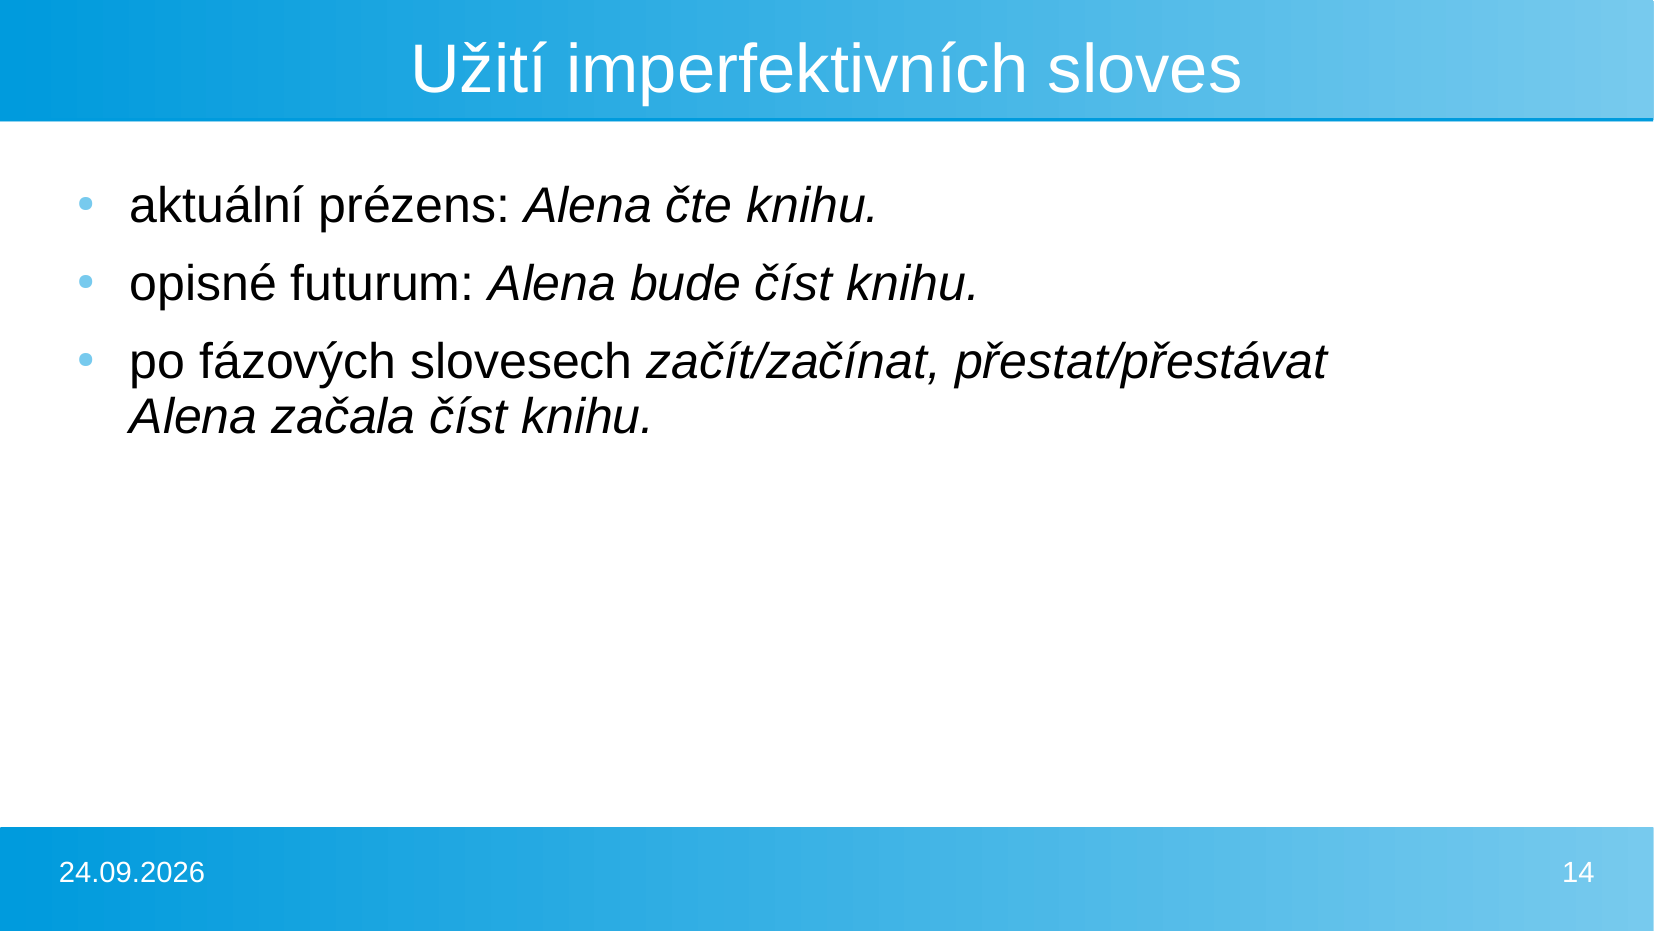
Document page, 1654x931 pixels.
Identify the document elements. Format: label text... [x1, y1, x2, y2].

list aktuální prézens: Alena čte knihu. opisné futurum: Alena bude číst knihu. po fázových slovesech začít/začínat, přestat/přestávat Alena začala číst knihu. [59, 177, 1595, 768]
title Užití imperfektivních sloves [59, 29, 1595, 108]
